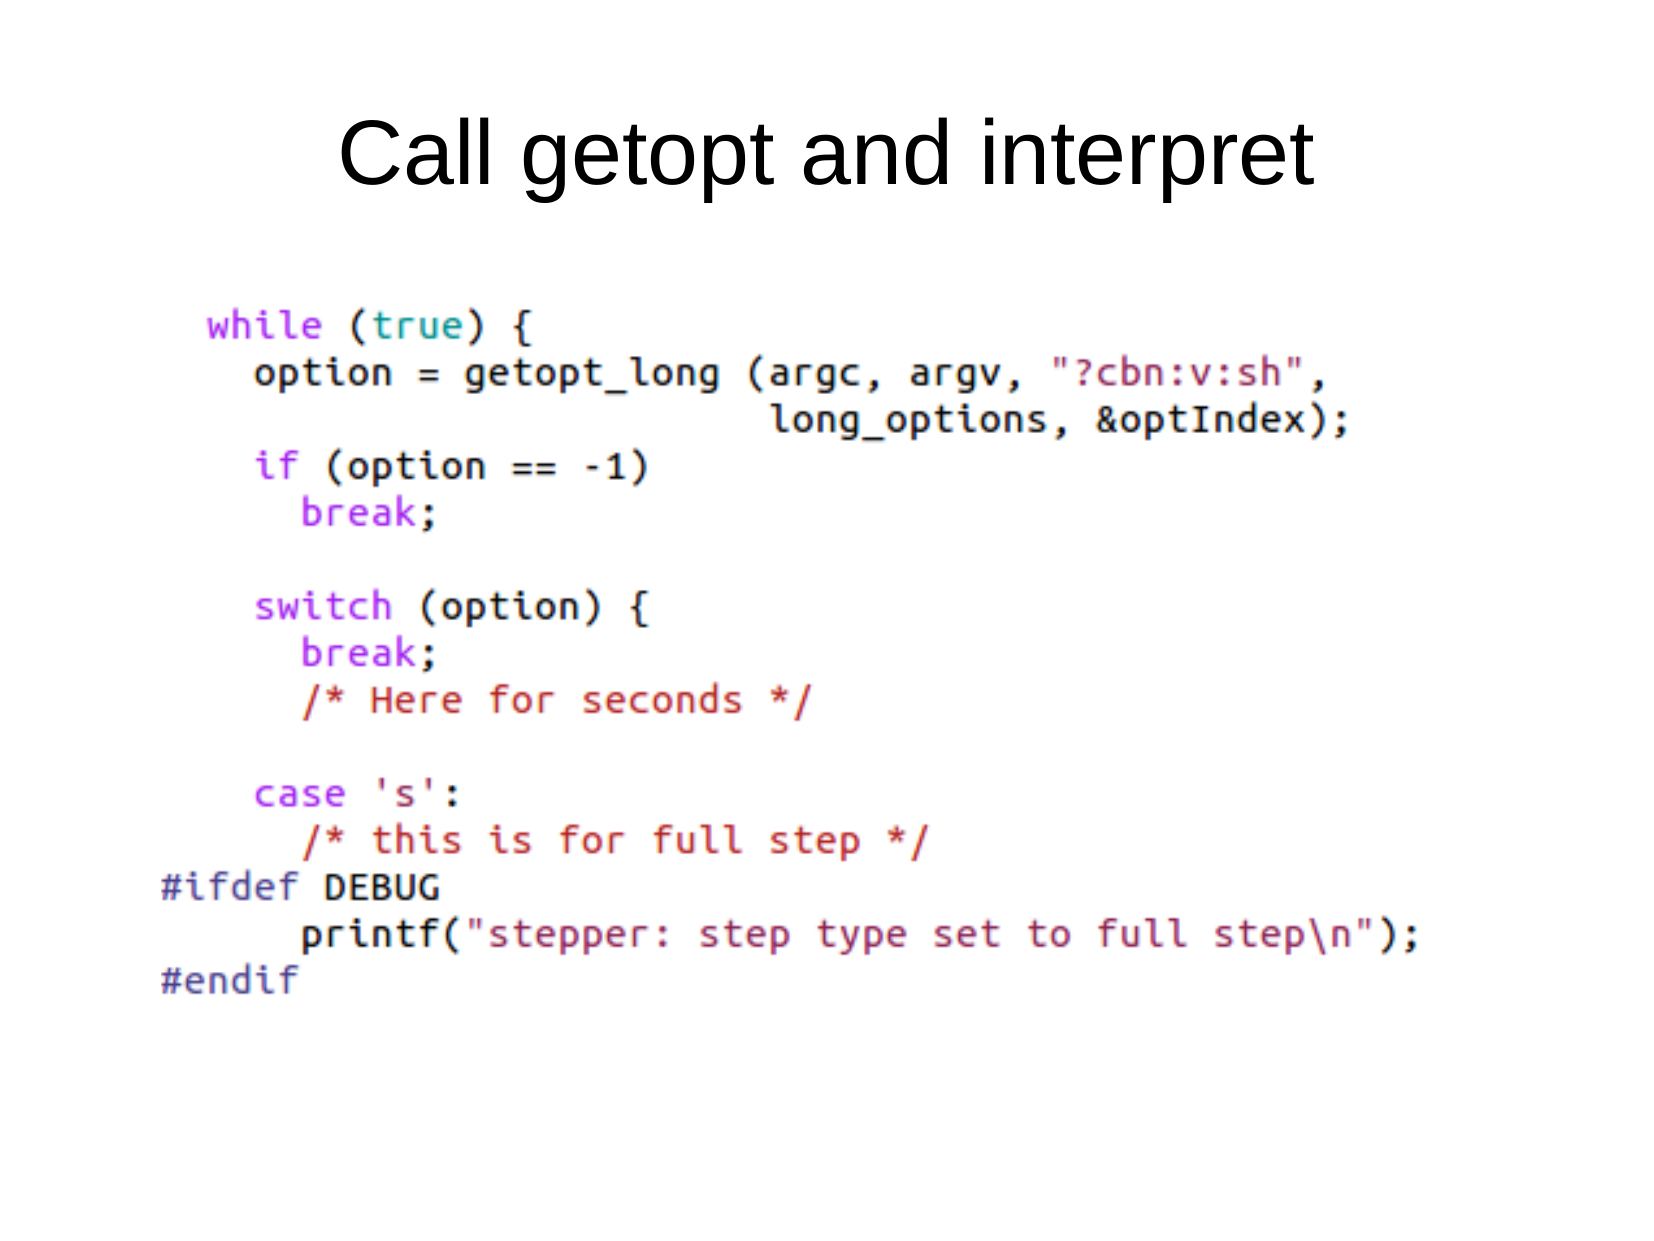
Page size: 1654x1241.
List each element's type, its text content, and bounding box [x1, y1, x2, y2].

picture [161, 290, 1492, 1010]
title Call getopt and interpret [82, 49, 1571, 257]
